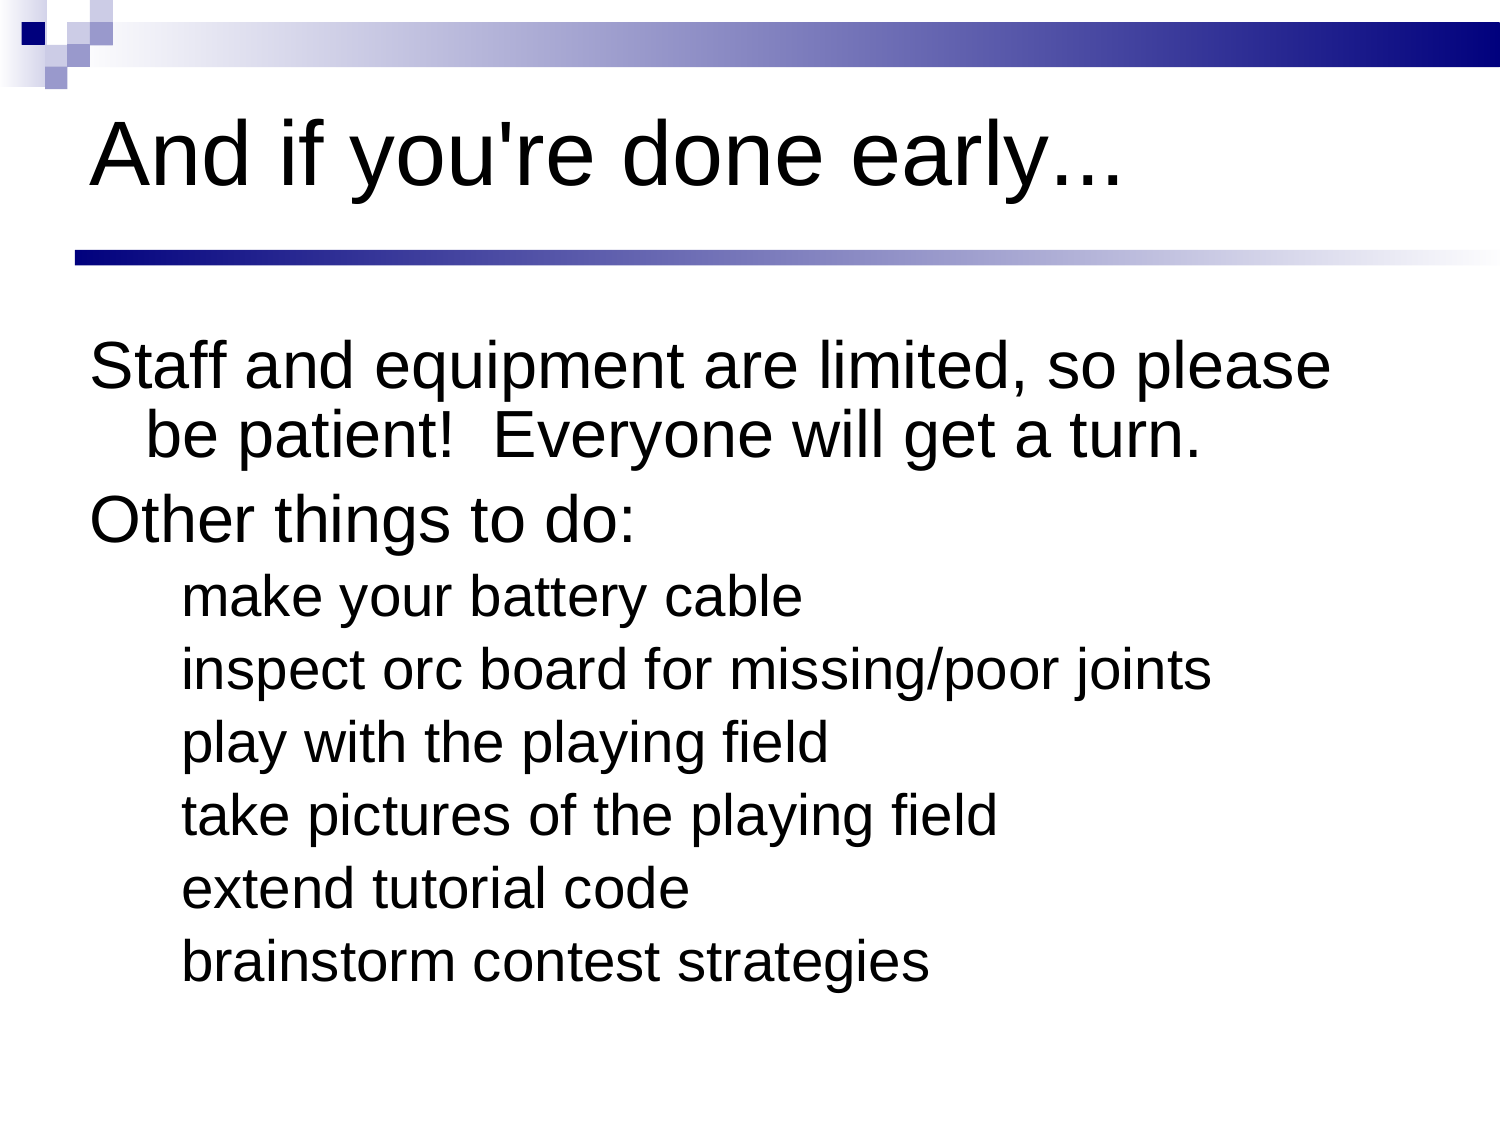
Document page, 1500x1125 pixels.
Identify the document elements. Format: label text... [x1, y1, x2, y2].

list Staff and equipment are limited, so please be patient! Everyone will get a turn. Other things to do: make your battery cable inspect orc board for missing/poor joints play with the playing field take pictures of the playing field extend tutorial code brainstorm contest strategies [75, 324, 1426, 1051]
title And if you're done early... [75, 75, 1426, 238]
